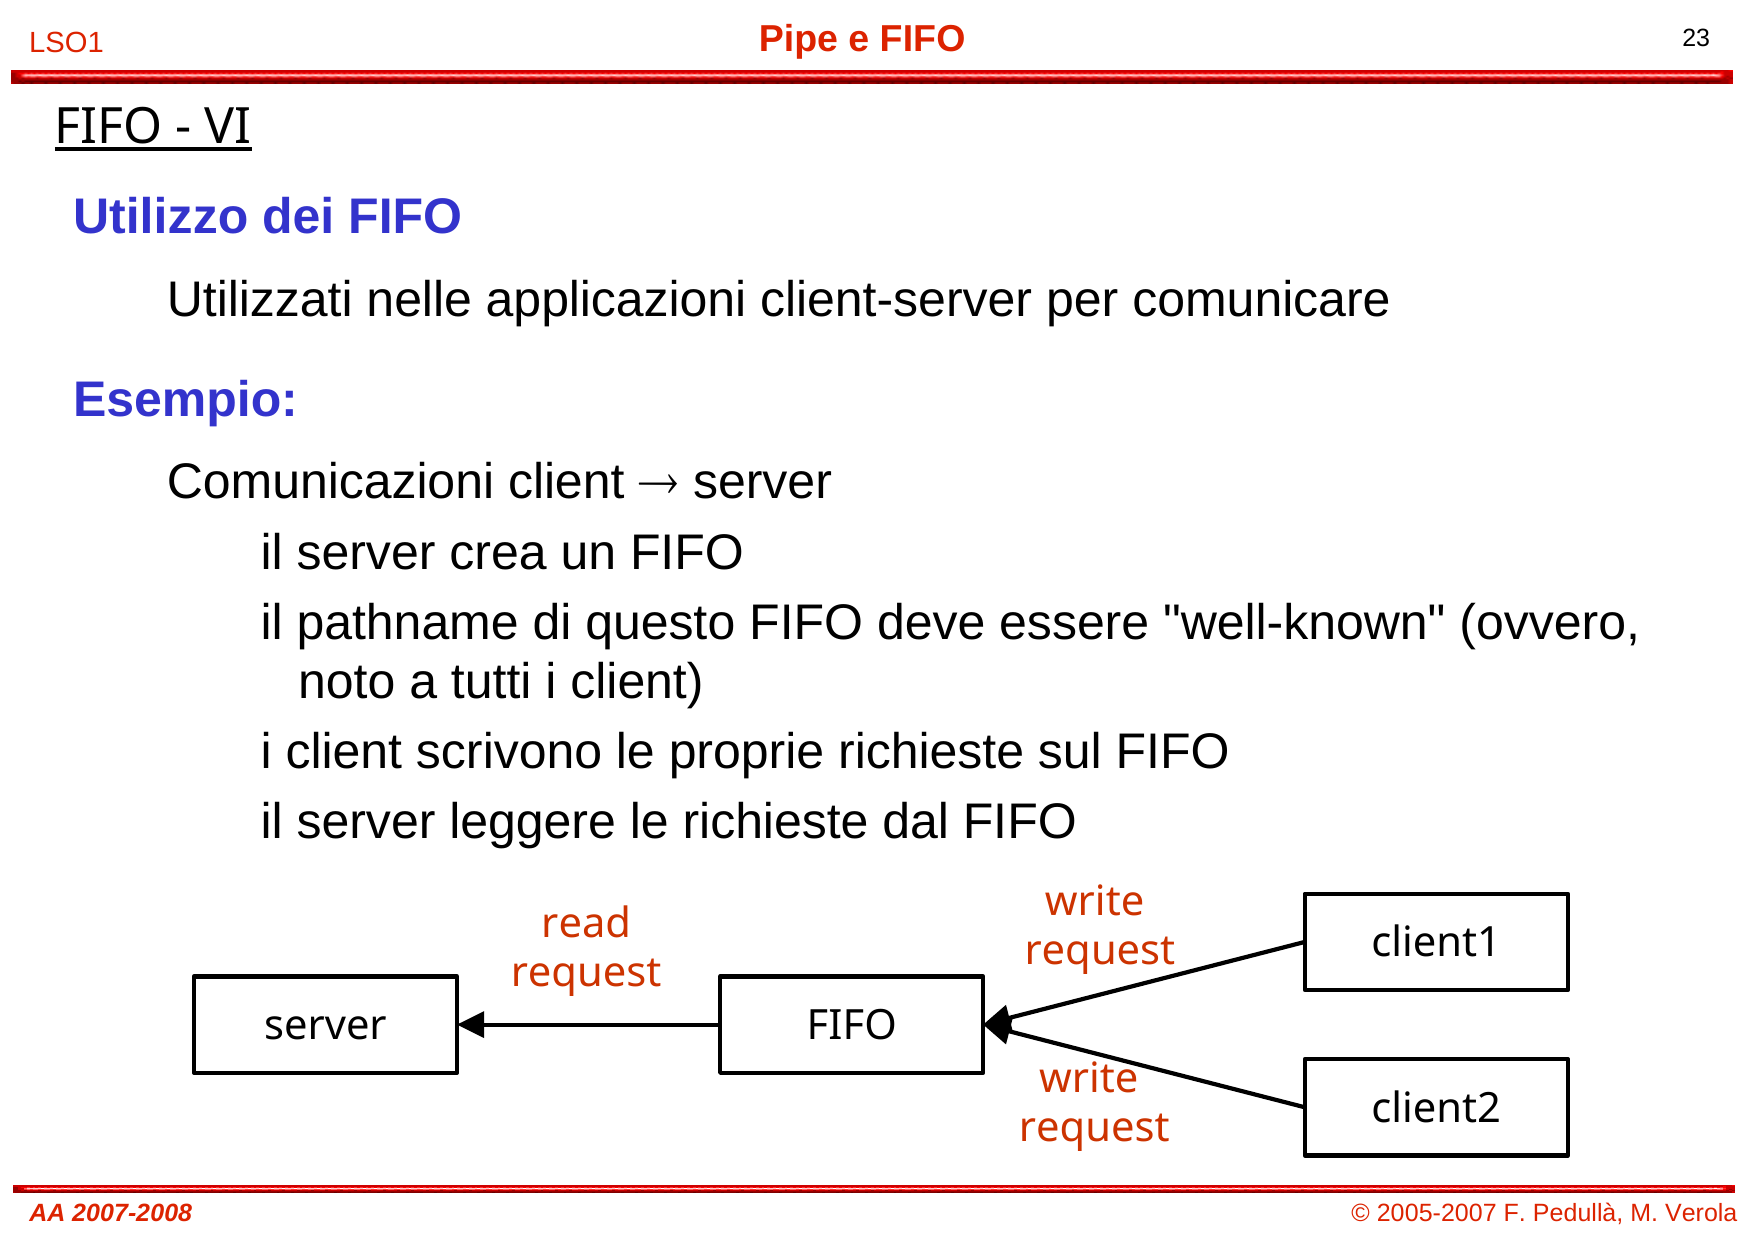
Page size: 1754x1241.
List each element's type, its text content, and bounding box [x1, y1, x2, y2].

text_box write request [989, 1045, 1199, 1182]
text_box FIFO [720, 976, 984, 1073]
text_box server [193, 976, 458, 1073]
picture [13, 1185, 1735, 1193]
title FIFO - VI [40, 78, 1714, 174]
list Utilizzo dei FIFO Utilizzati nelle applicazioni client-server per comunicare Esempio: Comunicazioni client  server il server crea un FIFO il pathname di questo FIFO deve essere "well-known" (ovvero, noto a tutti i client) i client scrivono le proprie richieste sul FIFO il server leggere le richieste dal FIFO [58, 177, 1696, 893]
picture [11, 70, 1733, 84]
text_box client2 [1304, 1059, 1568, 1156]
text_box read request [481, 890, 691, 1027]
text_box client1 [1304, 893, 1568, 991]
text_box write request [995, 868, 1205, 1005]
